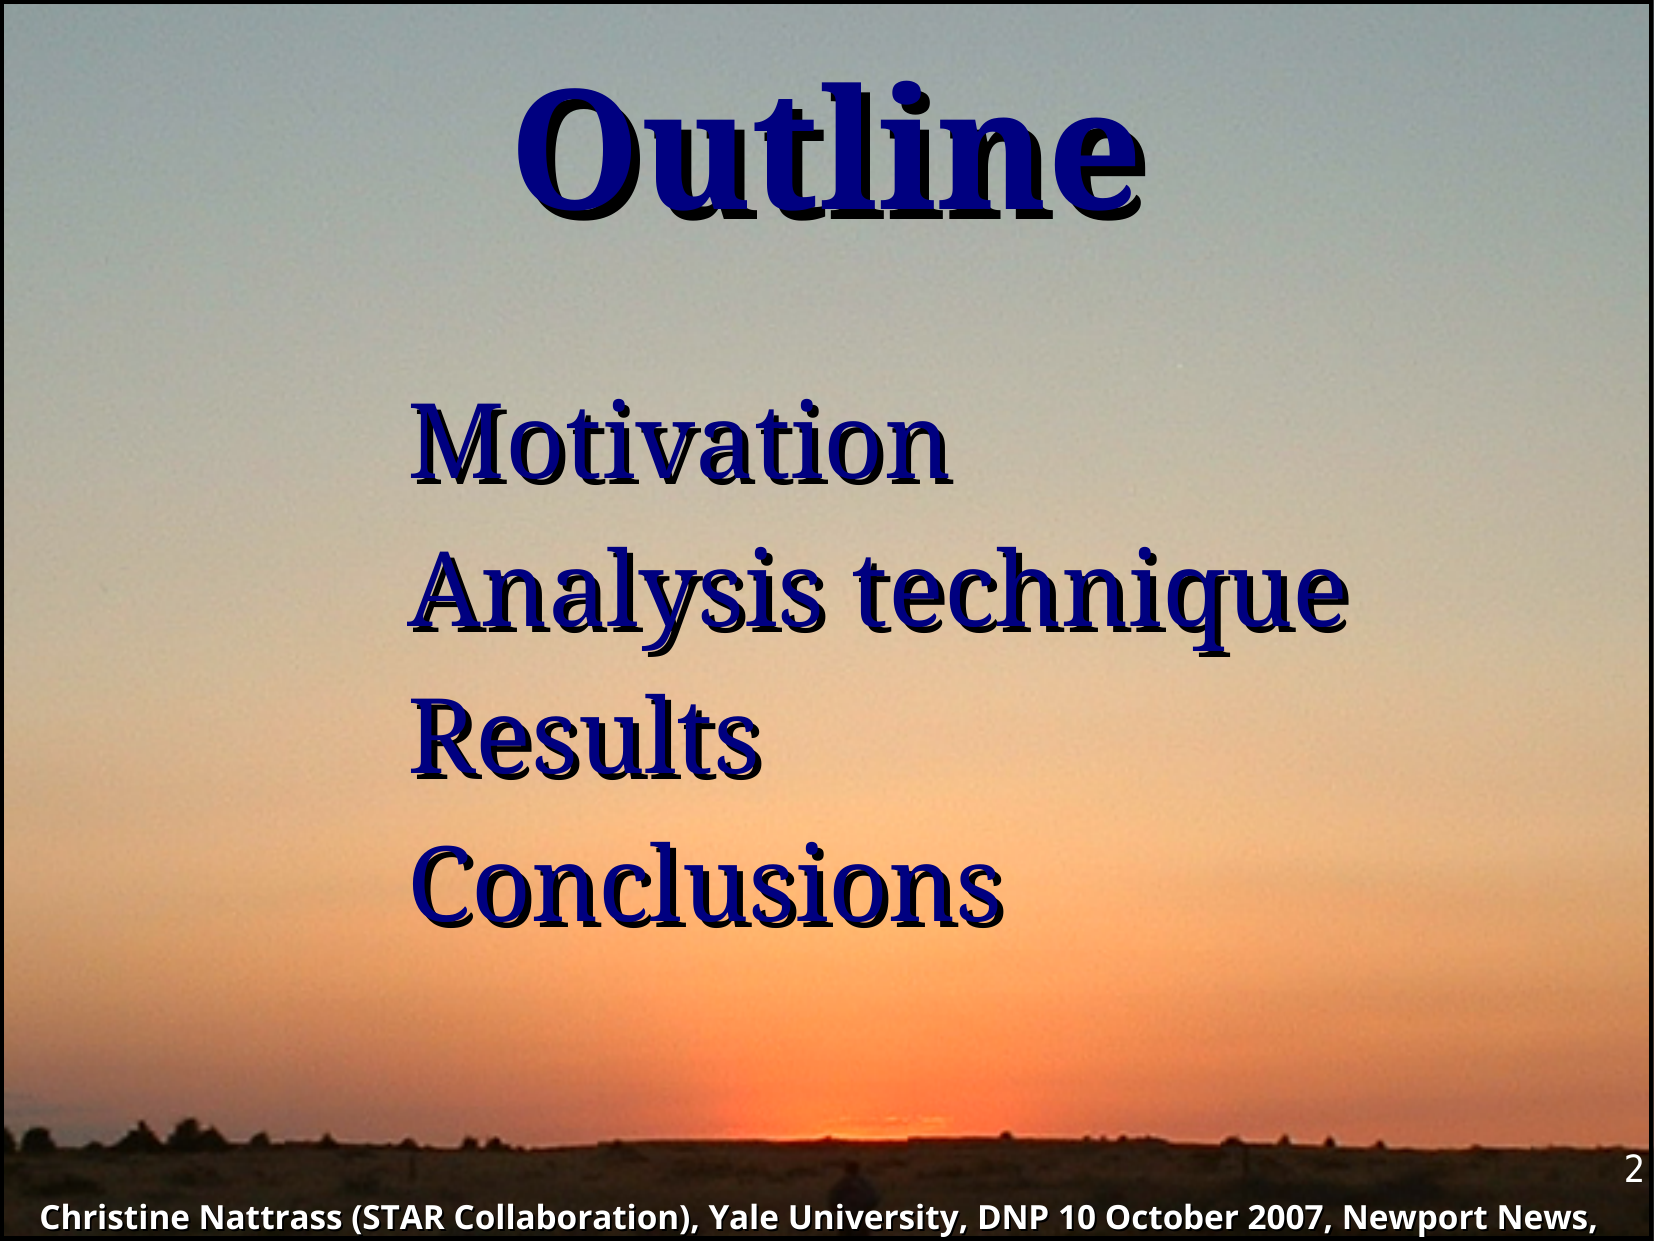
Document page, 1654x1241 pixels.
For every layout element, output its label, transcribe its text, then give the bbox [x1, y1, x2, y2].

picture [1426, 1217, 1431, 1225]
picture [4, 4, 1649, 1236]
list Motivation Analysis technique Results Conclusions [389, 384, 1358, 920]
title Outline [82, 49, 1571, 257]
